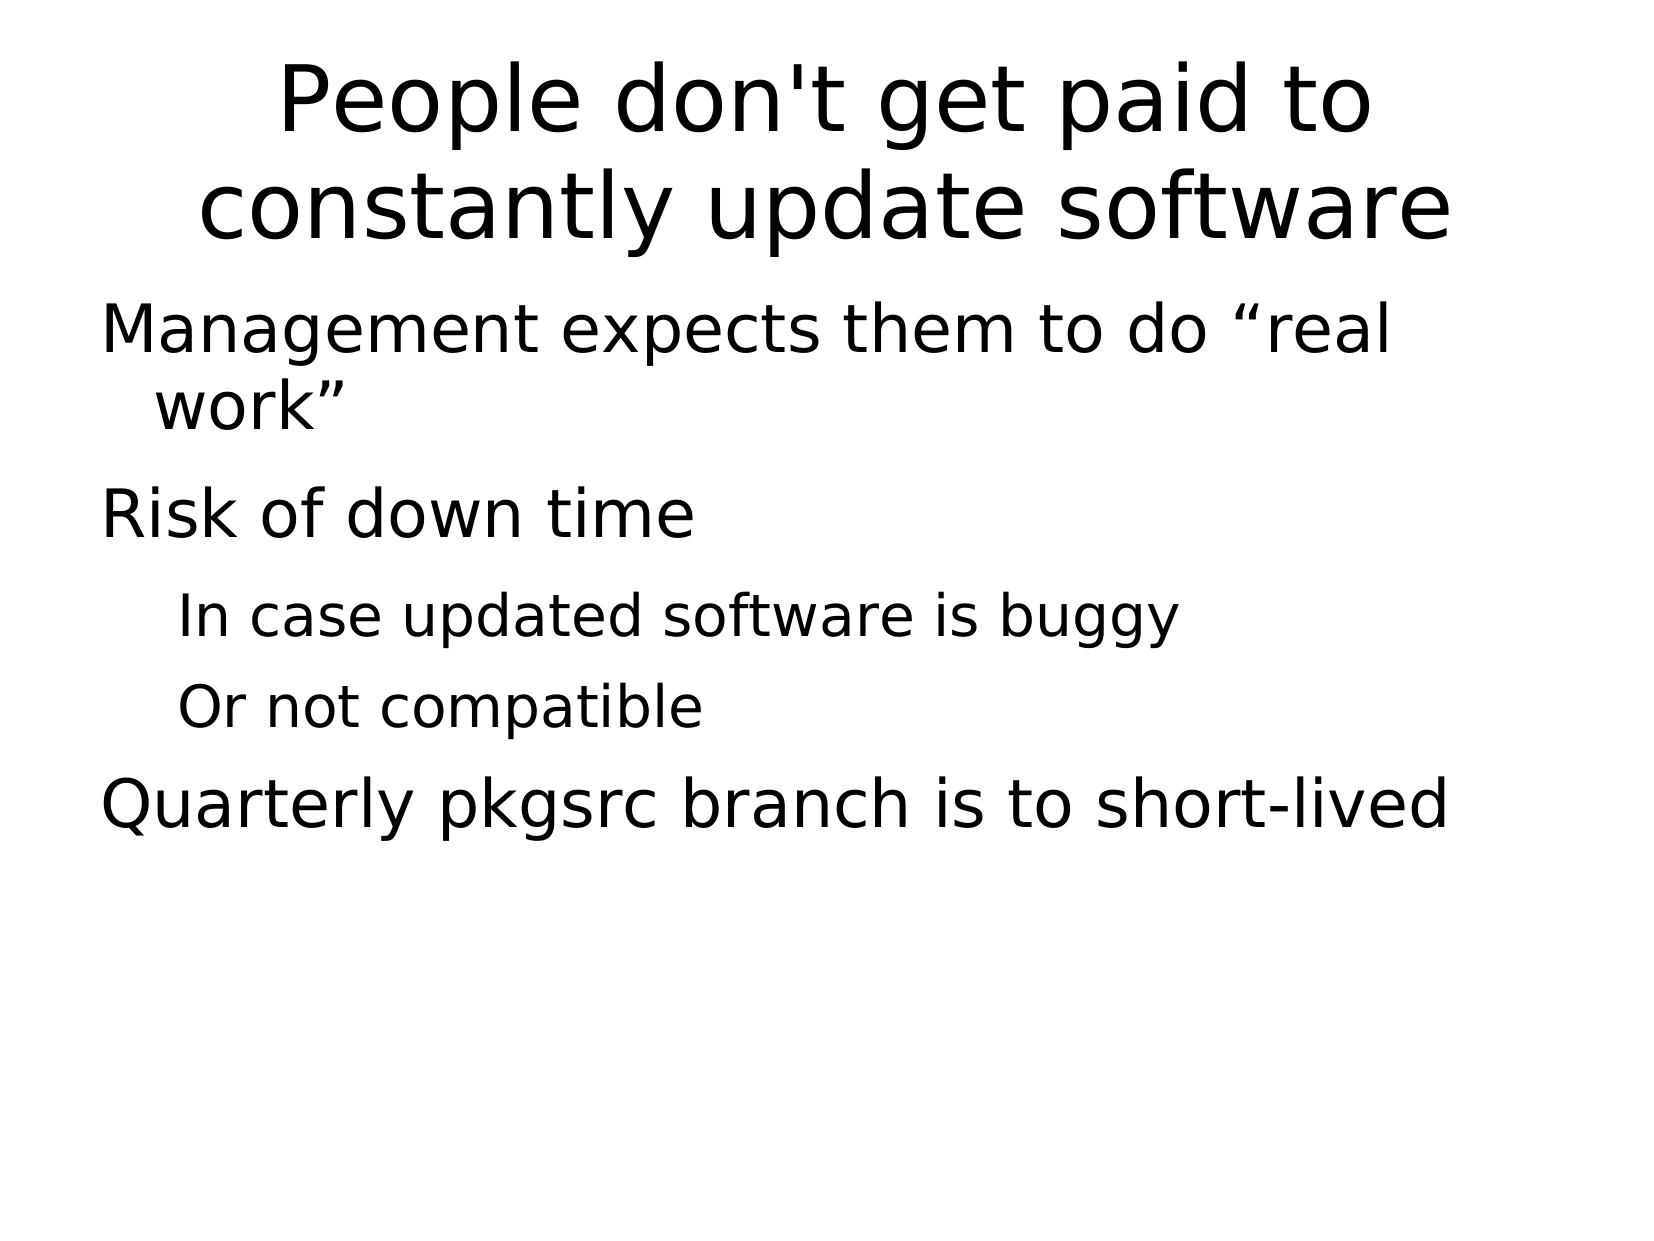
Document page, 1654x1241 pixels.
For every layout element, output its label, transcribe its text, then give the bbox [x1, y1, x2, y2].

list Management expects them to do “real work” Risk of down time In case updated software is buggy Or not compatible Quarterly pkgsrc branch is to short-lived [82, 290, 1571, 1094]
title People don't get paid to constantly update software [82, 45, 1571, 261]
